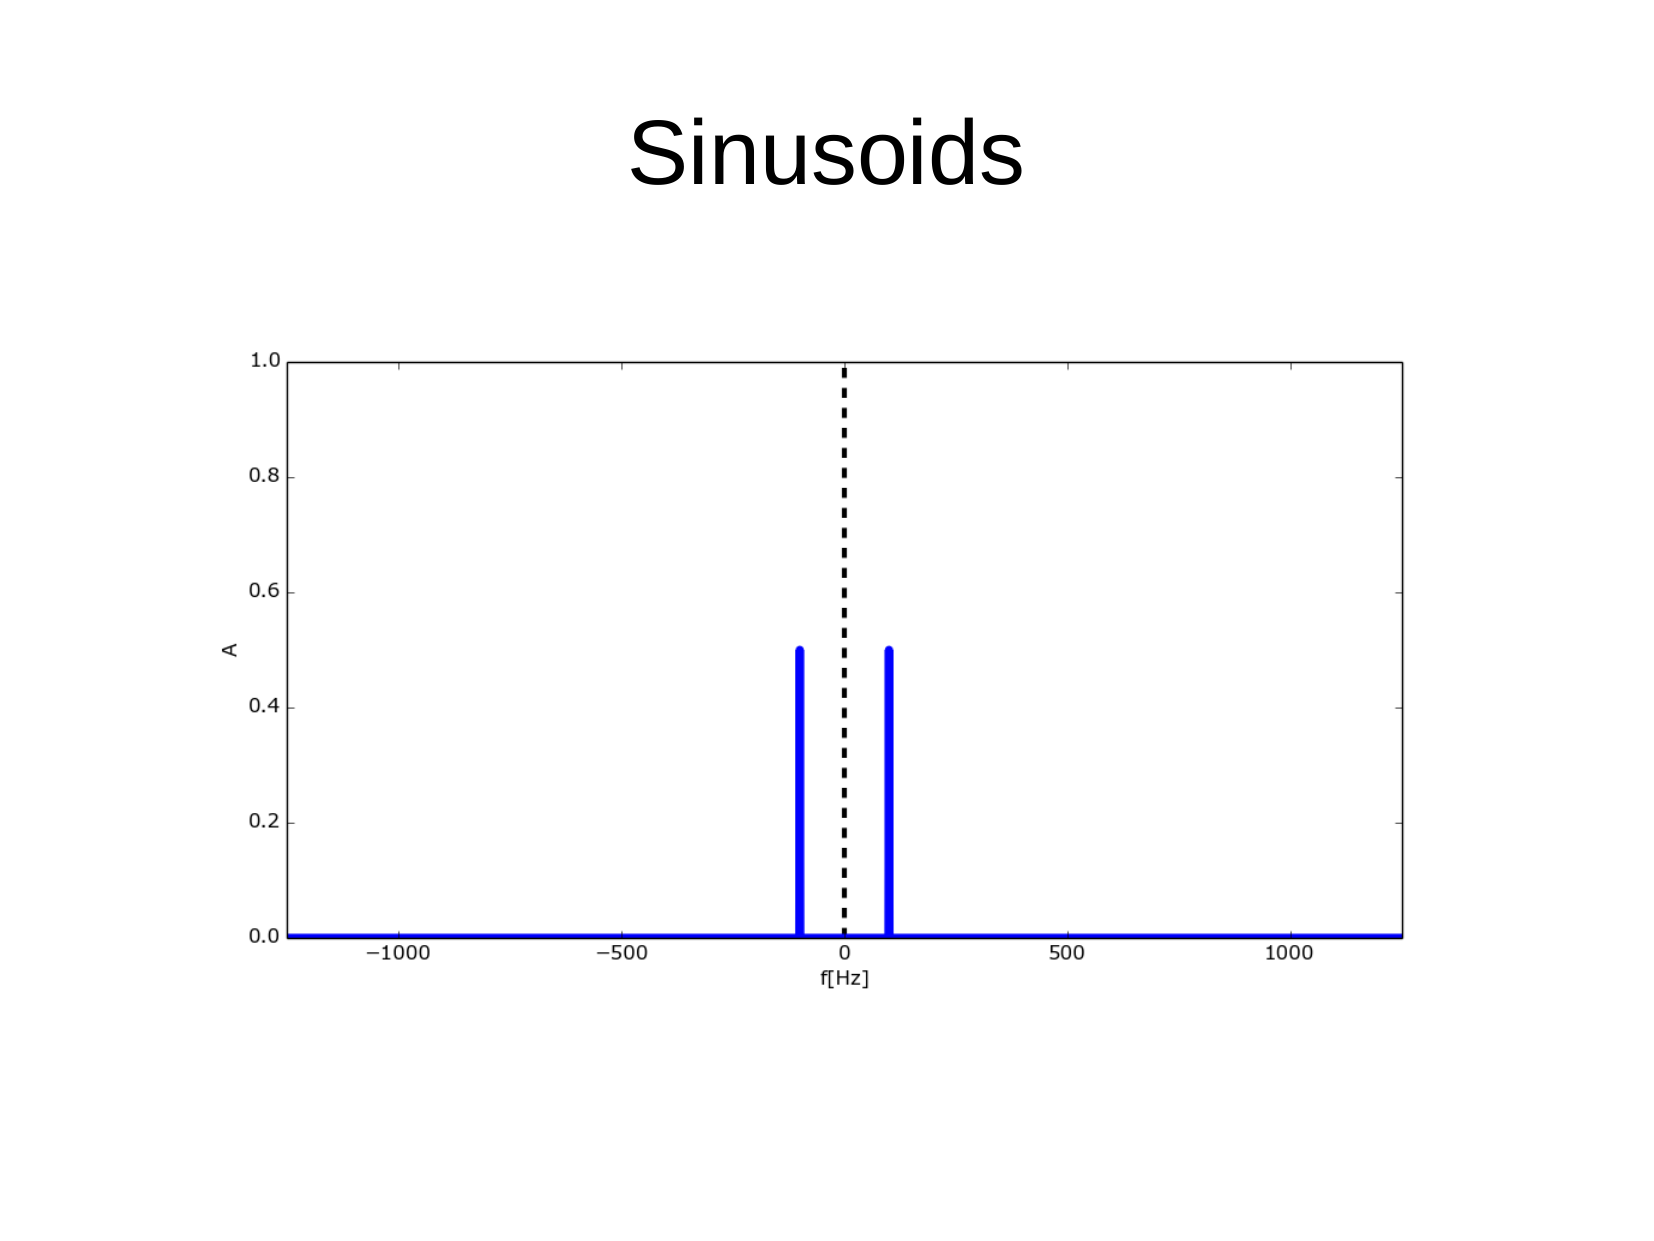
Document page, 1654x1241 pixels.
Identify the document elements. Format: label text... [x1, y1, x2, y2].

title Sinusoids [82, 49, 1571, 257]
picture [107, 290, 1546, 1010]
